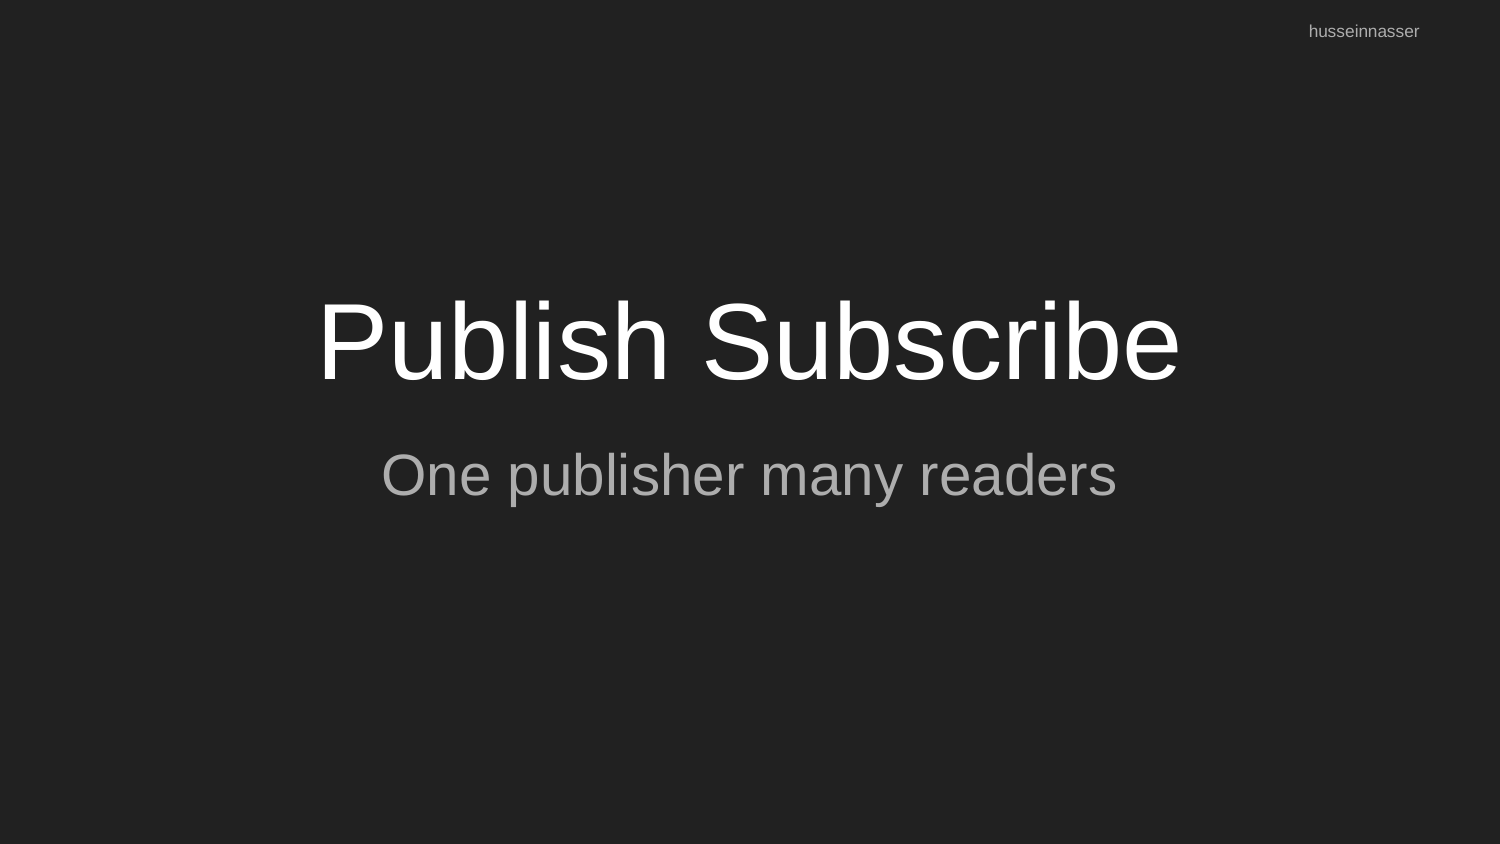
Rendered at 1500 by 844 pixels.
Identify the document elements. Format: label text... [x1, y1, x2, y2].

title Publish Subscribe [51, 79, 1449, 416]
subtitle husseinnasser [1236, 11, 1492, 53]
subtitle One publisher many readers [51, 422, 1449, 553]
